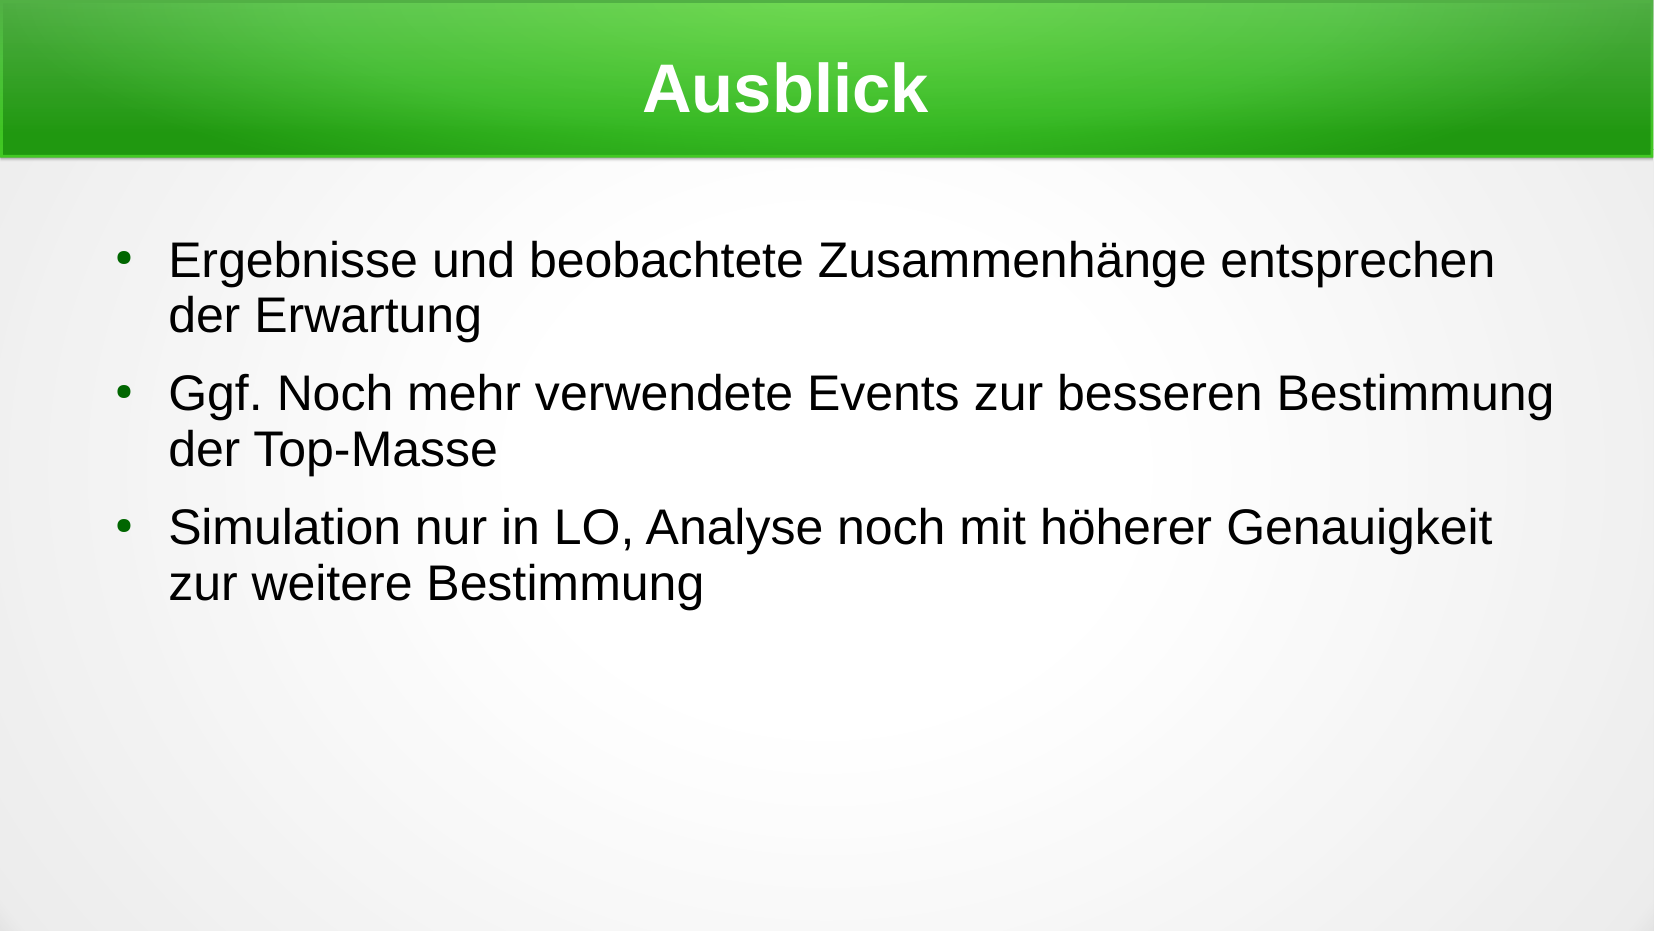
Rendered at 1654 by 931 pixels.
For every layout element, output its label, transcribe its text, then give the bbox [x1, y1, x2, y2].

text_box Ergebnisse und beobachtete Zusammenhänge entsprechen der Erwartung Ggf. Noch mehr verwendete Events zur besseren Bestimmung der Top-Masse Simulation nur in LO, Analyse noch mit höherer Genauigkeit zur weitere Bestimmung [82, 224, 1571, 764]
title Ausblick [82, 35, 1571, 142]
